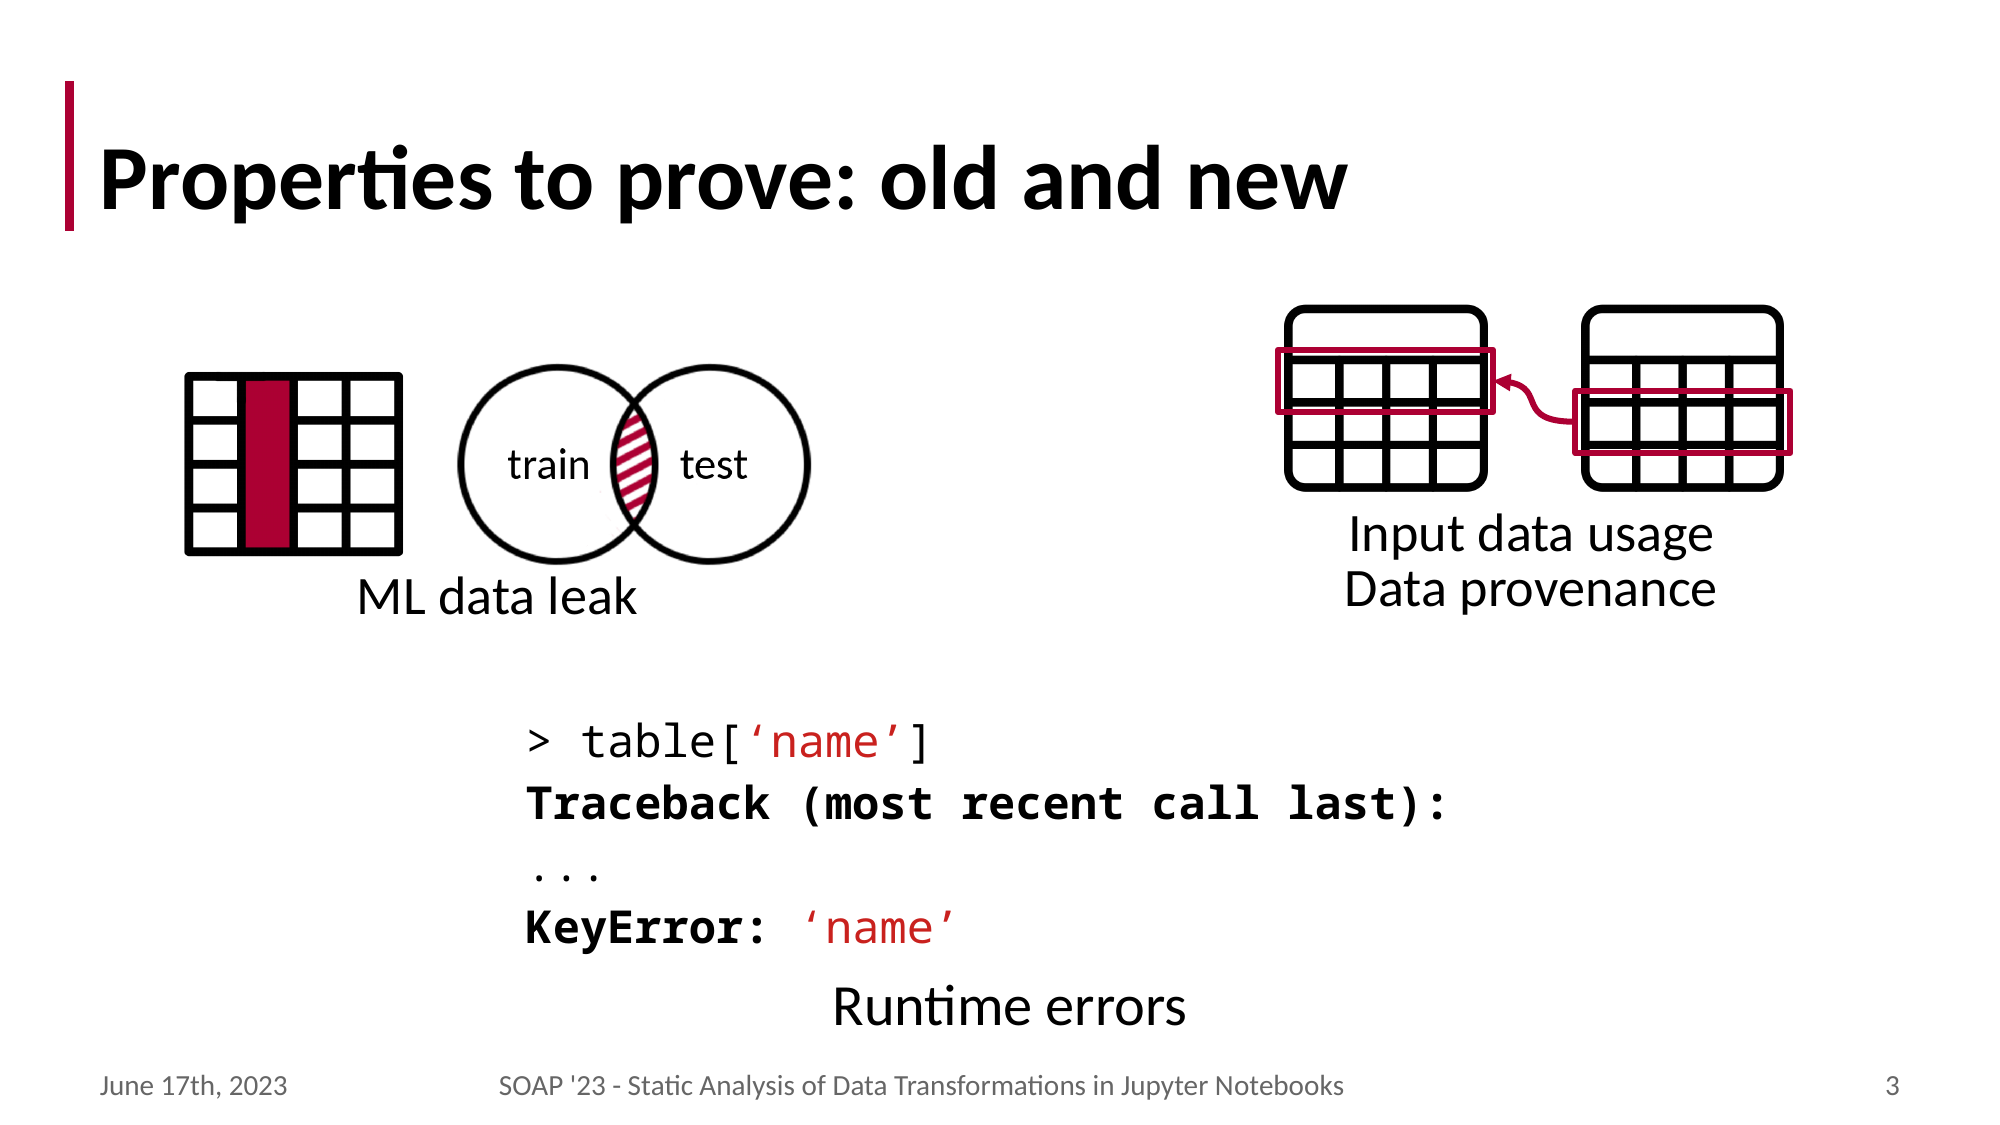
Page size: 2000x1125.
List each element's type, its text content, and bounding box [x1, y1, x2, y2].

picture [1284, 353, 1488, 409]
picture [180, 339, 407, 566]
picture [1284, 415, 1488, 500]
picture [1284, 296, 1488, 347]
text_box Input data usage Data provenance [1274, 503, 1789, 655]
picture [1581, 296, 1784, 388]
text_box ML data leak [180, 566, 816, 657]
picture [1581, 456, 1784, 500]
picture [1581, 394, 1784, 450]
title Properties to prove: old and new [99, 44, 1900, 233]
text_box > table[‘name’] Traceback (most recent call last): ... KeyError: ‘name’ Runtime errors [510, 701, 1509, 994]
picture [452, 293, 816, 566]
